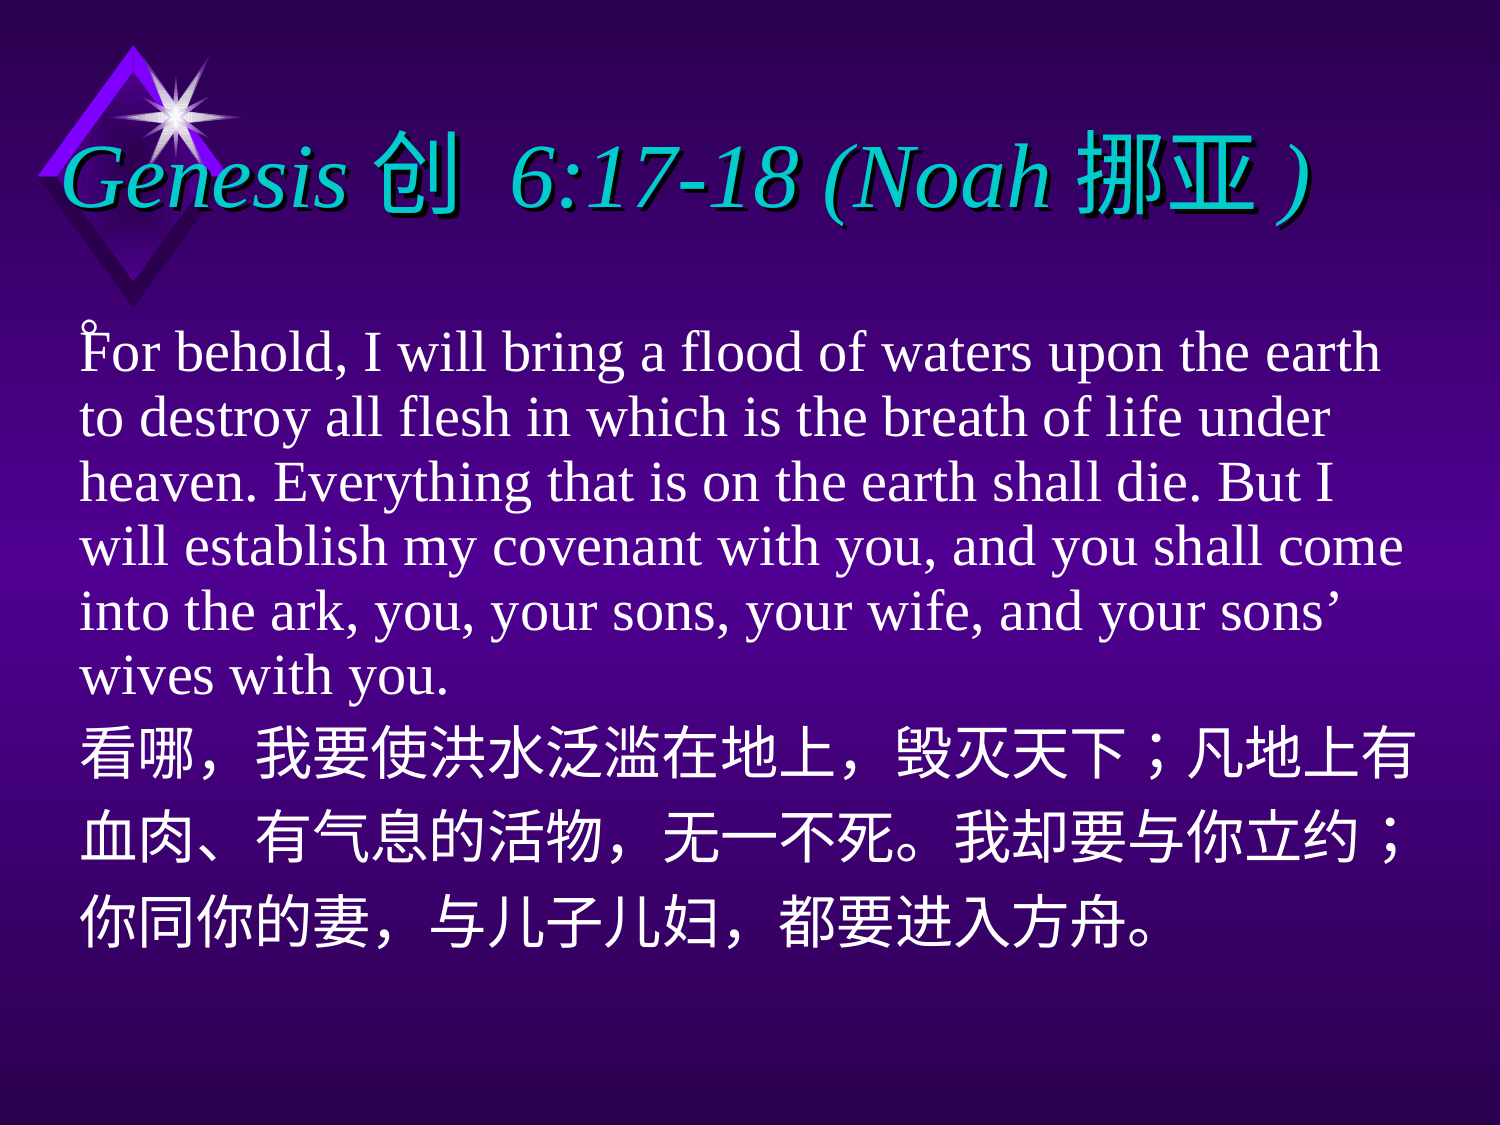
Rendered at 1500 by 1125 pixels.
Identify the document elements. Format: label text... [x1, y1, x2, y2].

text_box For behold, I will bring a flood of waters upon the earth to destroy all flesh in which is the breath of life under heaven. Everything that is on the earth shall die. But I will establish my covenant with you, and you shall come into the ark, you, your sons, your wife, and your sons’ wives with you. 看哪，我要使洪水泛滥在地上，毁灭天下；凡地上有血肉、有气息的活物，无一不死。我却要与你立约；你同你的妻，与儿子儿妇，都要进入方舟。 [64, 312, 1445, 949]
text_box 。 [49, 285, 1445, 893]
title Genesis创 6:17-18 (Noah挪亚) [59, 53, 1388, 285]
